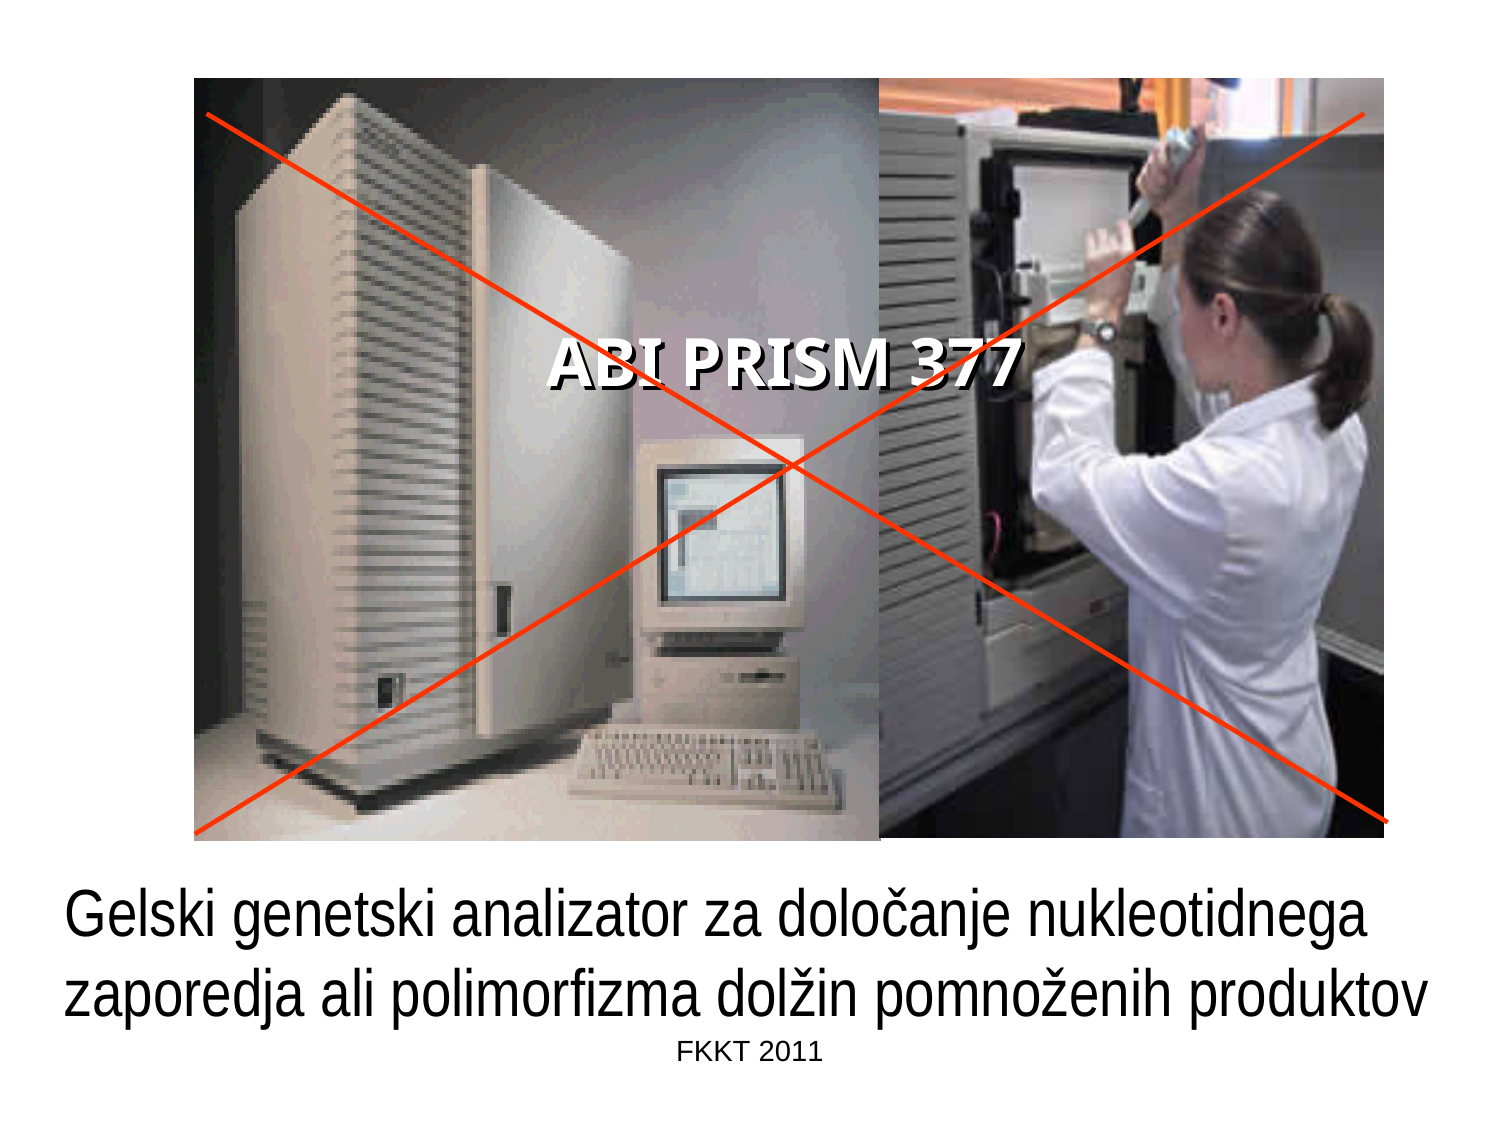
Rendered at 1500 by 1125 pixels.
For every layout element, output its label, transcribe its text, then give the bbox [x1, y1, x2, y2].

picture [194, 78, 1384, 831]
picture [704, 408, 880, 462]
text_box ABI PRISM 377 [544, 312, 1036, 408]
text_box ABI PRISM 377 [532, 313, 690, 408]
text_box Gelski genetski analizator za določanje nukleotidnega zaporedja ali polimorfizma dolžin pomnoženih produktov [49, 862, 1461, 1038]
text_box FKKT 2011 [512, 1038, 988, 1103]
text_box ABI PRISM 377 [893, 317, 1040, 408]
picture [194, 469, 1384, 841]
